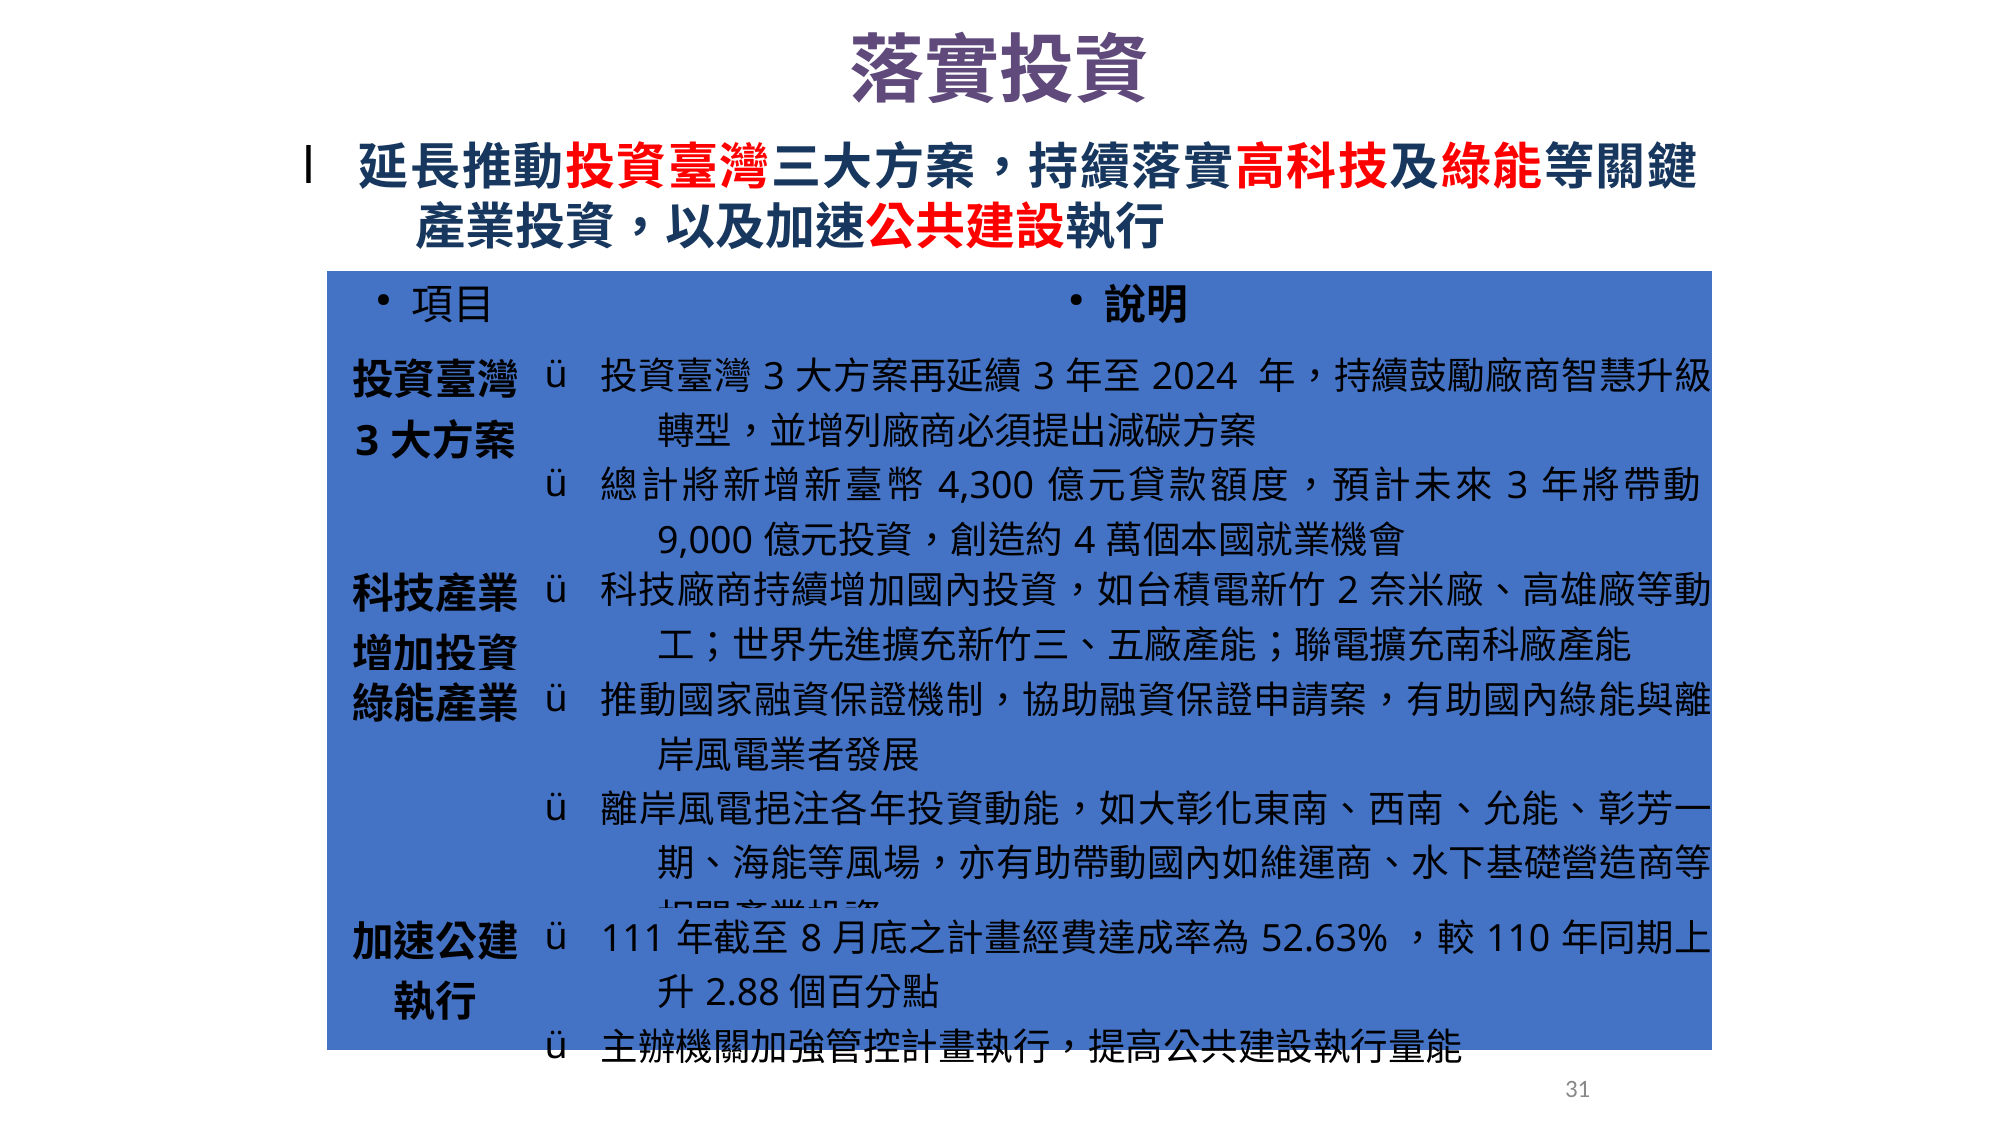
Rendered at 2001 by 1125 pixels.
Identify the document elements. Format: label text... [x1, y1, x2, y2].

text_box [1550, 1057, 2000, 1118]
text_box 延長推動投資臺灣三大方案，持續落實高科技及綠能等關鍵產業投資，以及加速公共建設執行 [287, 127, 1713, 264]
table_header 項目 [327, 271, 545, 346]
table_cell 綠能產業 [327, 670, 545, 908]
table_cell 推動國家融資保證機制，協助融資保證申請案，有助國內綠能與離岸風電業者發展 離岸風電挹注各年投資動能，如大彰化東南、西南、允能、彰芳一期、海能等風場，亦有助帶動國內如維運商、水下基礎營造商等相關產業投資 [545, 670, 1712, 908]
table_cell 科技產業 增加投資 [400, 646, 409, 670]
table_cell 111年截至8月底之計畫經費達成率為52.63%，較110年同期上升2.88個百分點 主辦機關加強管控計畫執行，提高公共建設執行量能 [545, 908, 1712, 1050]
table_cell 加速公建 執行 [327, 908, 545, 1050]
table_cell 科技廠商持續增加國內投資，如台積電新竹2奈米廠、高雄廠等動工；世界先進擴充新竹三、五廠產能；聯電擴充南科廠產能 [545, 560, 1712, 670]
table_cell 投資臺灣3大方案再延續3年至2024 年，持續鼓勵廠商智慧升級轉型，並增列廠商必須提出減碳方案 總計將新增新臺幣4,300億元貸款額度，預計未來3年將帶動9,000億元投資，創造約4萬個本國就業機會 [545, 346, 1712, 560]
table_header 說明 [545, 271, 1712, 346]
table_cell 科技產業 增加投資 [327, 560, 545, 670]
text_box 落實投資 [250, 7, 1750, 125]
table_cell 投資臺灣 3大方案 [327, 346, 545, 560]
